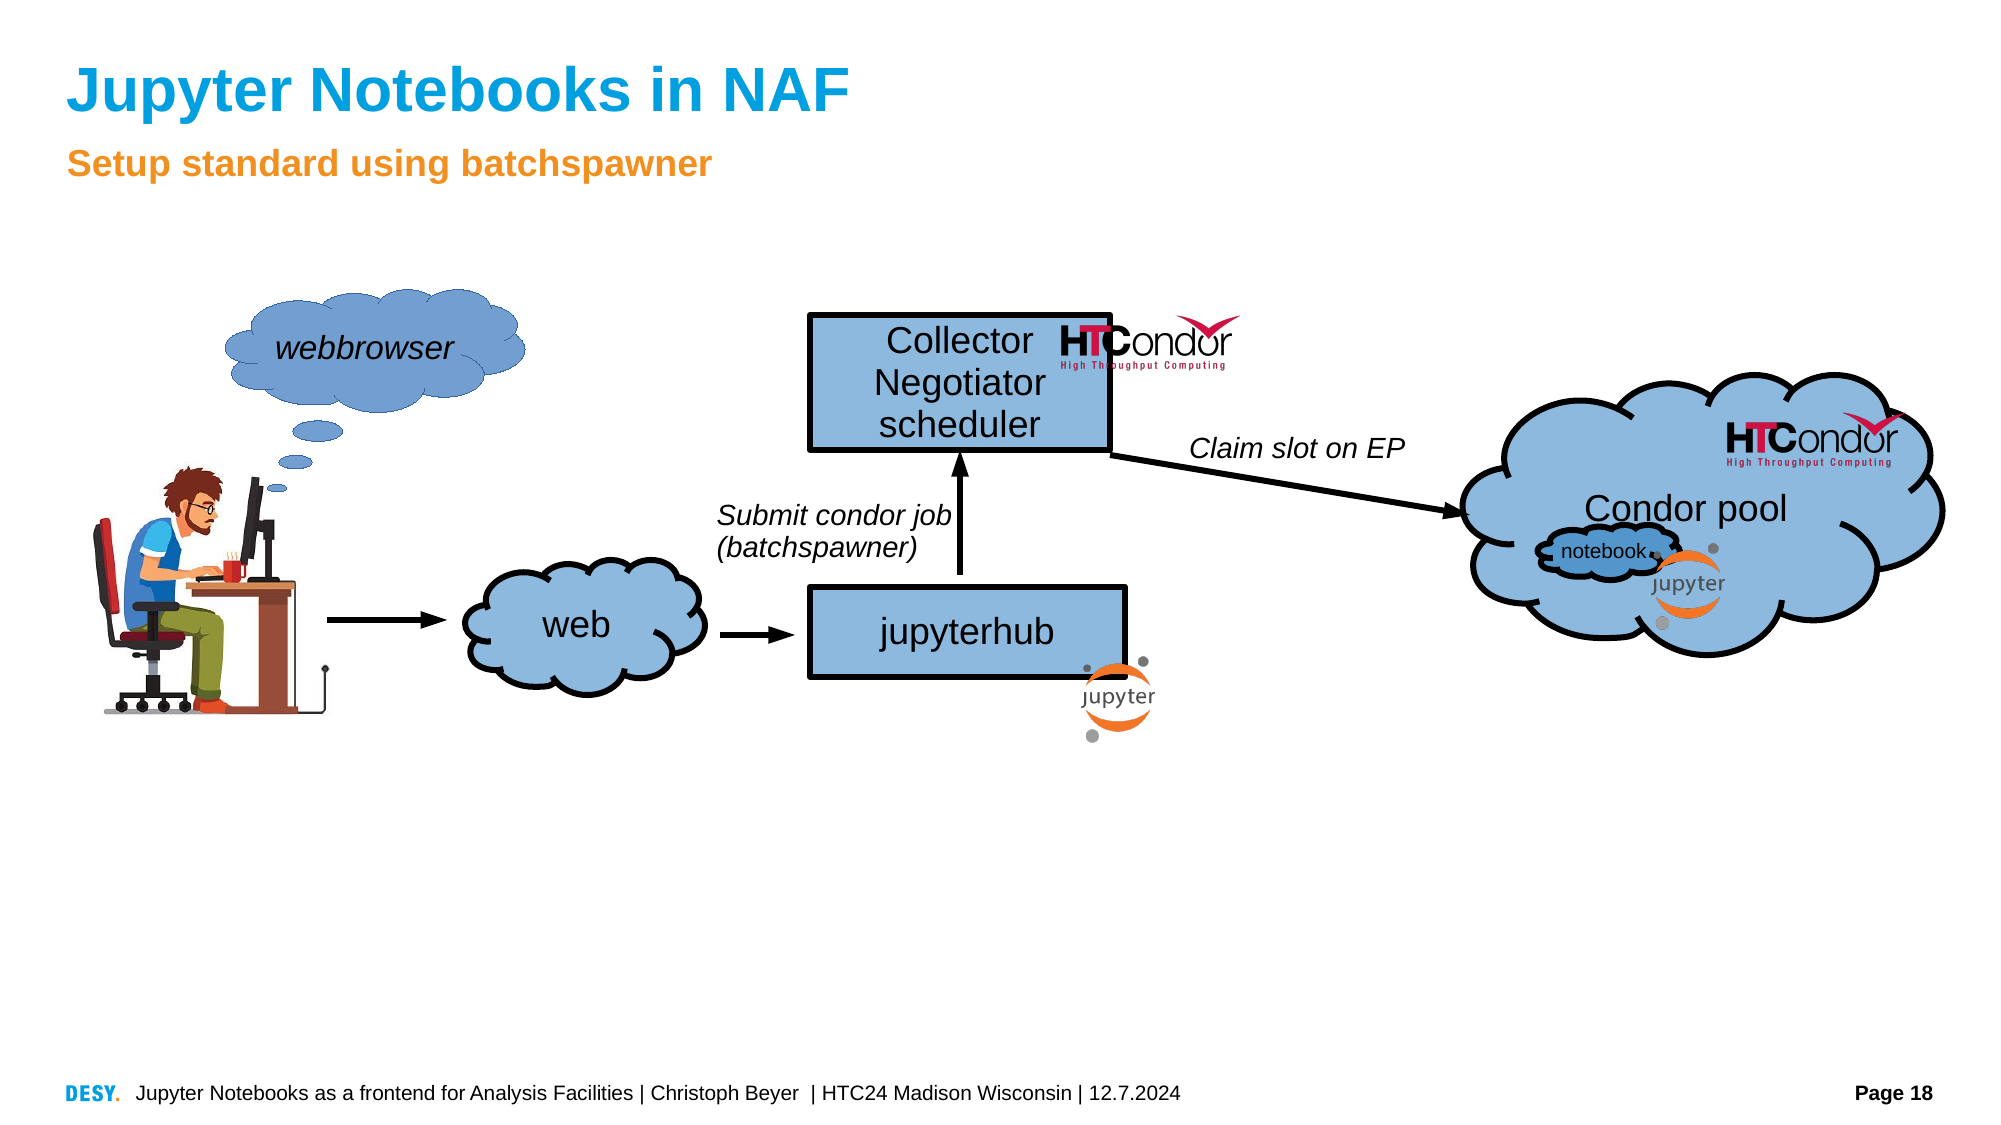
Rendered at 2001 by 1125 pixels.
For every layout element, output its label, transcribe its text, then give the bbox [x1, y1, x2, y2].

text_box Jupyter Notebooks as a frontend for Analysis Facilities | Christoph Beyer | HTC24 Madison Wisconsin | 12.7.2024 [129, 1079, 1762, 1110]
text_box Collector Negotiator scheduler [810, 314, 1111, 451]
text_box webbrowser [292, 420, 343, 442]
text_box webbrowser [278, 455, 313, 469]
text_box webbrowser [225, 289, 526, 413]
text_box Condor pool [1462, 375, 1943, 656]
text_box jupyterhub [810, 586, 1126, 677]
text_box Submit condor job (batchspawner) [701, 491, 1040, 572]
picture [43, 422, 376, 754]
picture [1725, 412, 1908, 468]
text_box notebook [1537, 524, 1677, 581]
picture [1650, 542, 1726, 630]
text_box web [465, 559, 706, 696]
text_box Claim slot on EP [1174, 424, 1512, 500]
picture [1059, 315, 1242, 371]
picture [1080, 655, 1156, 743]
title Jupyter Notebooks in NAF [66, 57, 1933, 132]
list Setup standard using batchspawner [66, 134, 1933, 197]
